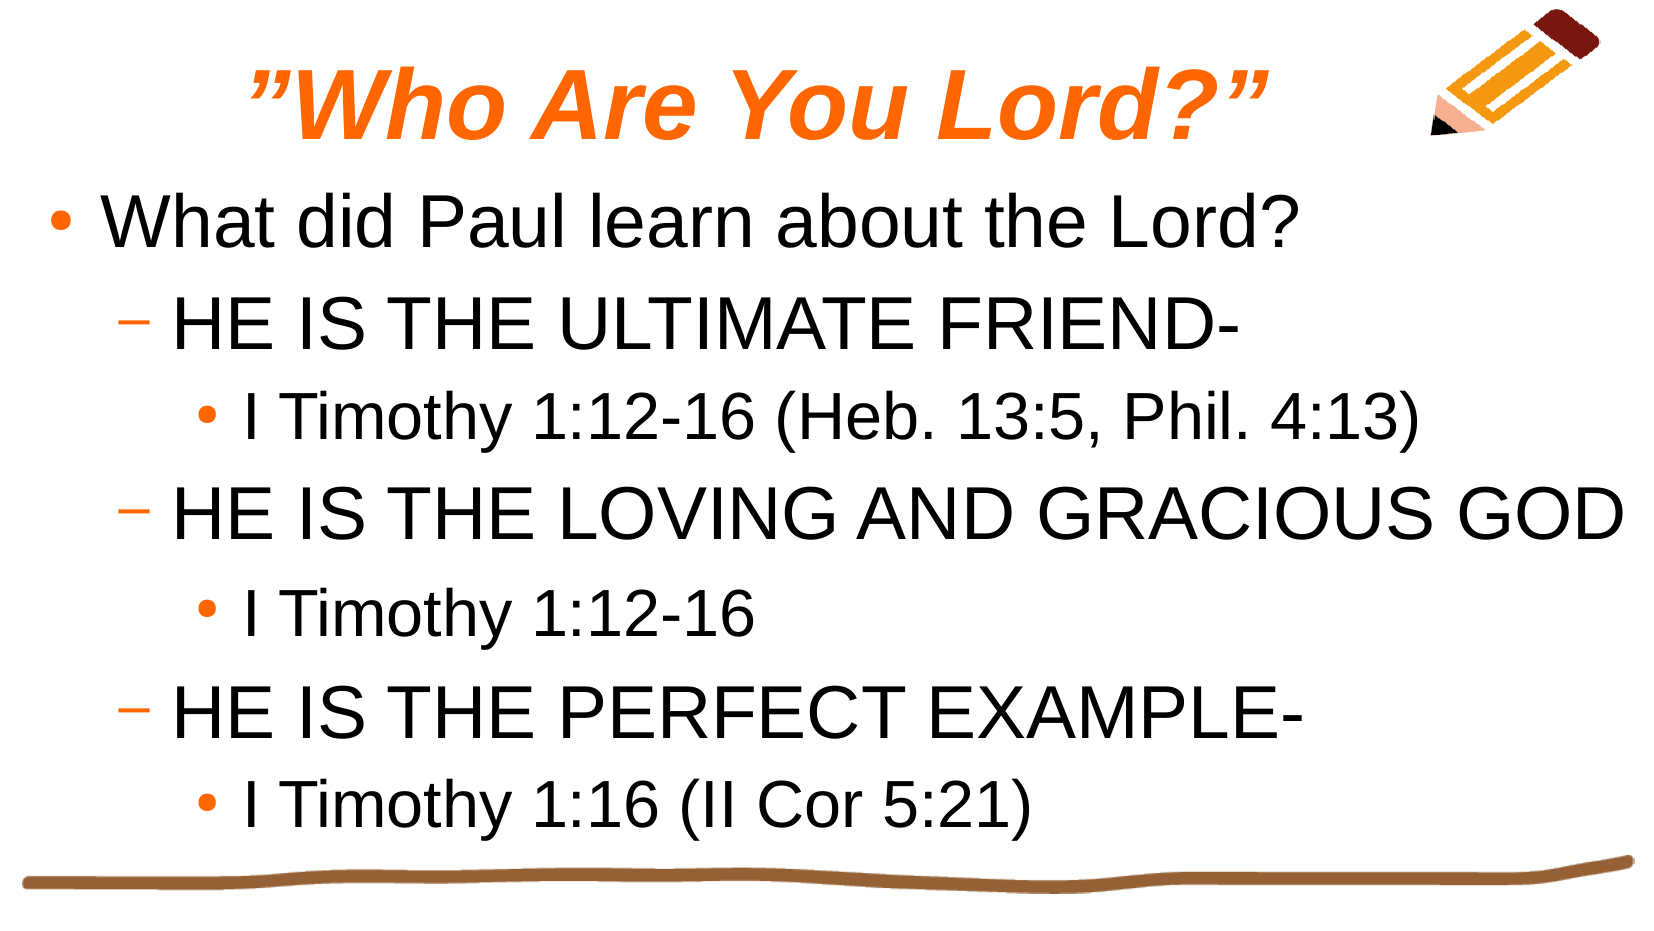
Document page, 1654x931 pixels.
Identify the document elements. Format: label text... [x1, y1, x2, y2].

picture [1430, 9, 1601, 136]
picture [22, 855, 1635, 894]
title ”Who Are You Lord?” [82, 15, 1430, 180]
list What did Paul learn about the Lord? HE IS THE ULTIMATE FRIEND- I Timothy 1:12-16 (Heb. 13:5, Phil. 4:13) HE IS THE LOVING AND GRACIOUS GOD I Timothy 1:12-16 HE IS THE PERFECT EXAMPLE- I Timothy 1:16 (II Cor 5:21) [30, 180, 1636, 871]
